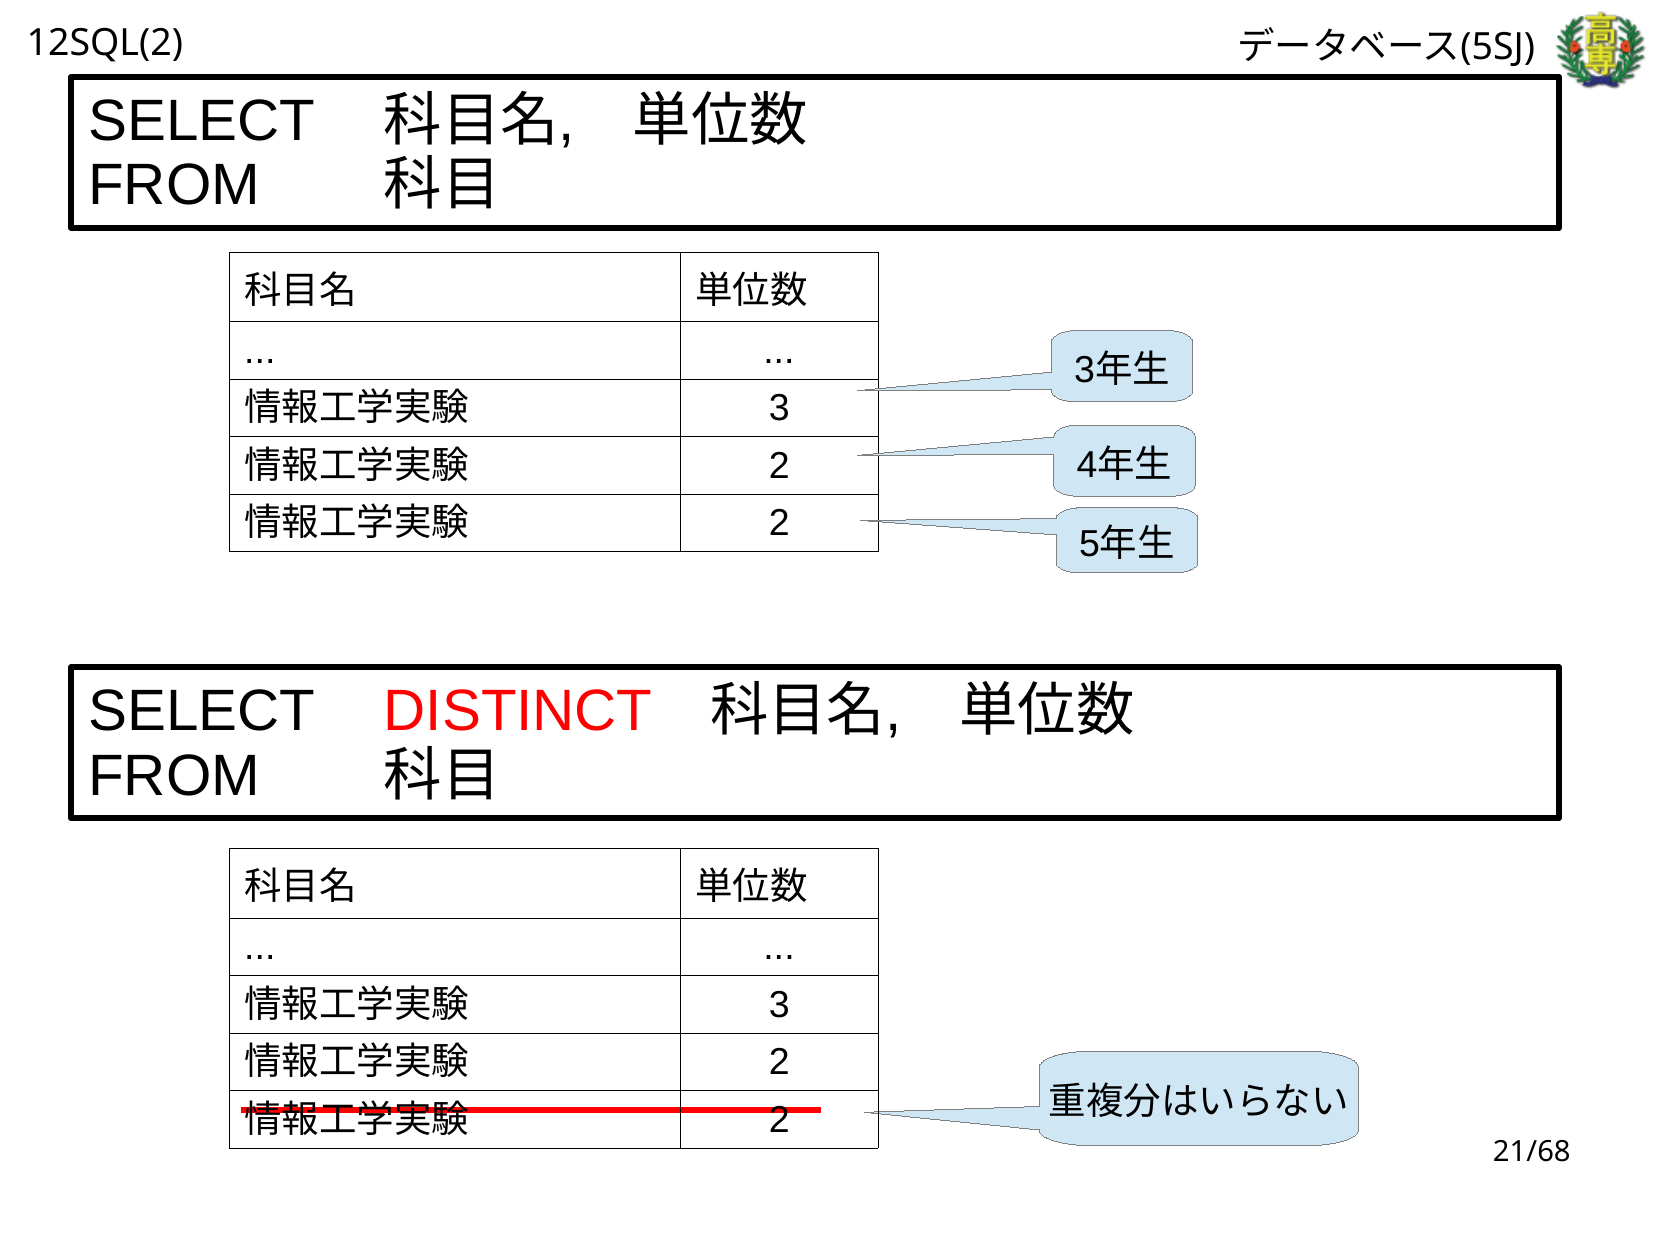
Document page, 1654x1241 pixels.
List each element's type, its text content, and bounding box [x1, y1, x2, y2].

table_cell ... [681, 919, 878, 975]
text_box 重複分はいらない [879, 1051, 1359, 1146]
picture [1553, 2, 1650, 99]
table_cell 情報工学実験 [230, 495, 680, 551]
table_cell 3 [681, 976, 878, 1033]
text_box 4年生 [857, 425, 1196, 497]
table_cell 情報工学実験 [230, 437, 680, 494]
text_box 3年生 [857, 330, 1193, 402]
table_cell ... [230, 322, 680, 379]
table_cell ... [681, 322, 878, 379]
table_cell 情報工学実験 [230, 1091, 680, 1148]
table_header 単位数 [681, 253, 878, 321]
table_cell 2 [681, 437, 878, 494]
table_cell 2 [681, 1034, 878, 1090]
table_cell 2 [681, 1091, 878, 1148]
table_header 単位数 [681, 849, 878, 918]
table_cell ... [230, 919, 680, 975]
table_cell 情報工学実験 [230, 1034, 680, 1090]
table_cell 3 [681, 380, 878, 436]
table_cell 情報工学実験 [230, 976, 680, 1033]
text_box SELECT 科目名, 単位数 FROM 科目 [70, 76, 1560, 228]
table_header 科目名 [230, 253, 680, 321]
text_box SELECT DISTINCT 科目名, 単位数 FROM 科目 [70, 667, 1560, 819]
table_header 科目名 [230, 849, 680, 918]
table_cell 情報工学実験 [230, 380, 680, 436]
table_cell 2 [681, 495, 878, 551]
text_box 5年生 [860, 507, 1198, 573]
